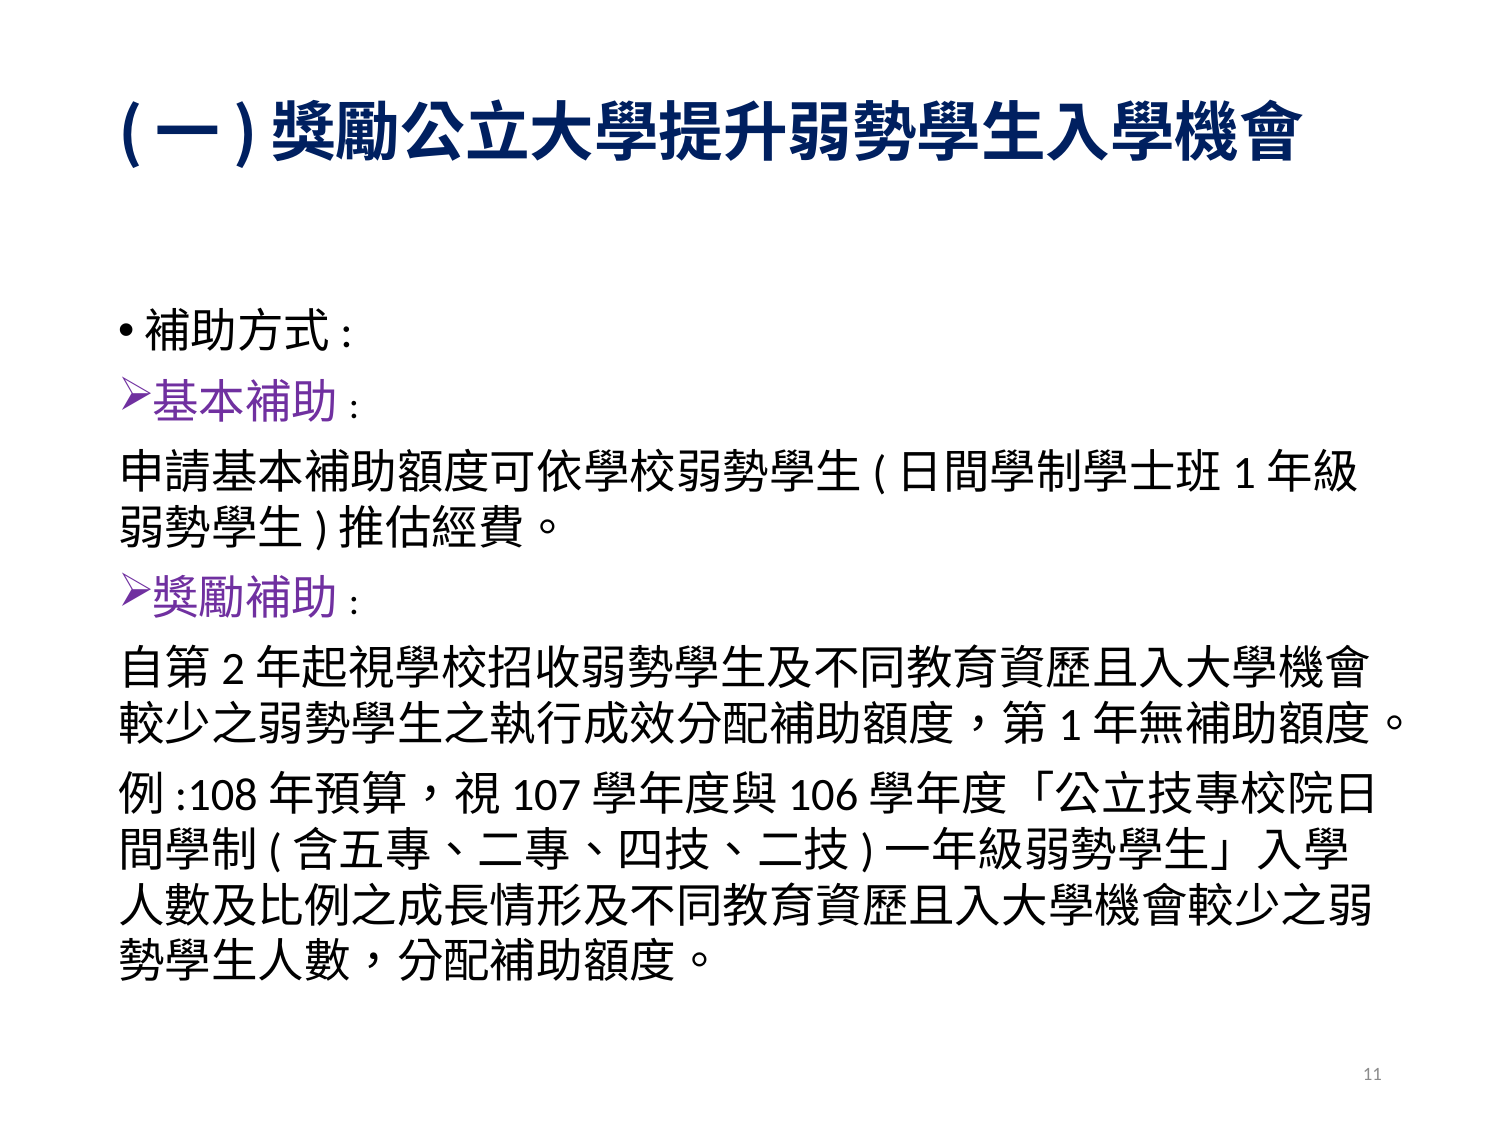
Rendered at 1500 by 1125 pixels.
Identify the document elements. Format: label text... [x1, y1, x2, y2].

title (一)獎勵公立大學提升弱勢學生入學機會 [103, 59, 1397, 278]
list 補助方式: 基本補助: 申請基本補助額度可依學校弱勢學生(日間學制學士班1年級弱勢學生)推估經費。 獎勵補助: 自第2年起視學校招收弱勢學生及不同教育資歷且入大學機會較少之弱勢學生之執行成效分配補助額度，第1年無補助額度。 例:108年預算，視107學年度與106學年度「公立技專校院日間學制(含五專、二專、四技、二技)一年級弱勢學生」入學人數及比例之成長情形及不同教育資歷且入大學機會較少之弱勢學生人數，分配補助額度。 [103, 299, 1397, 1014]
slide_number <編號> [1059, 1042, 1397, 1103]
